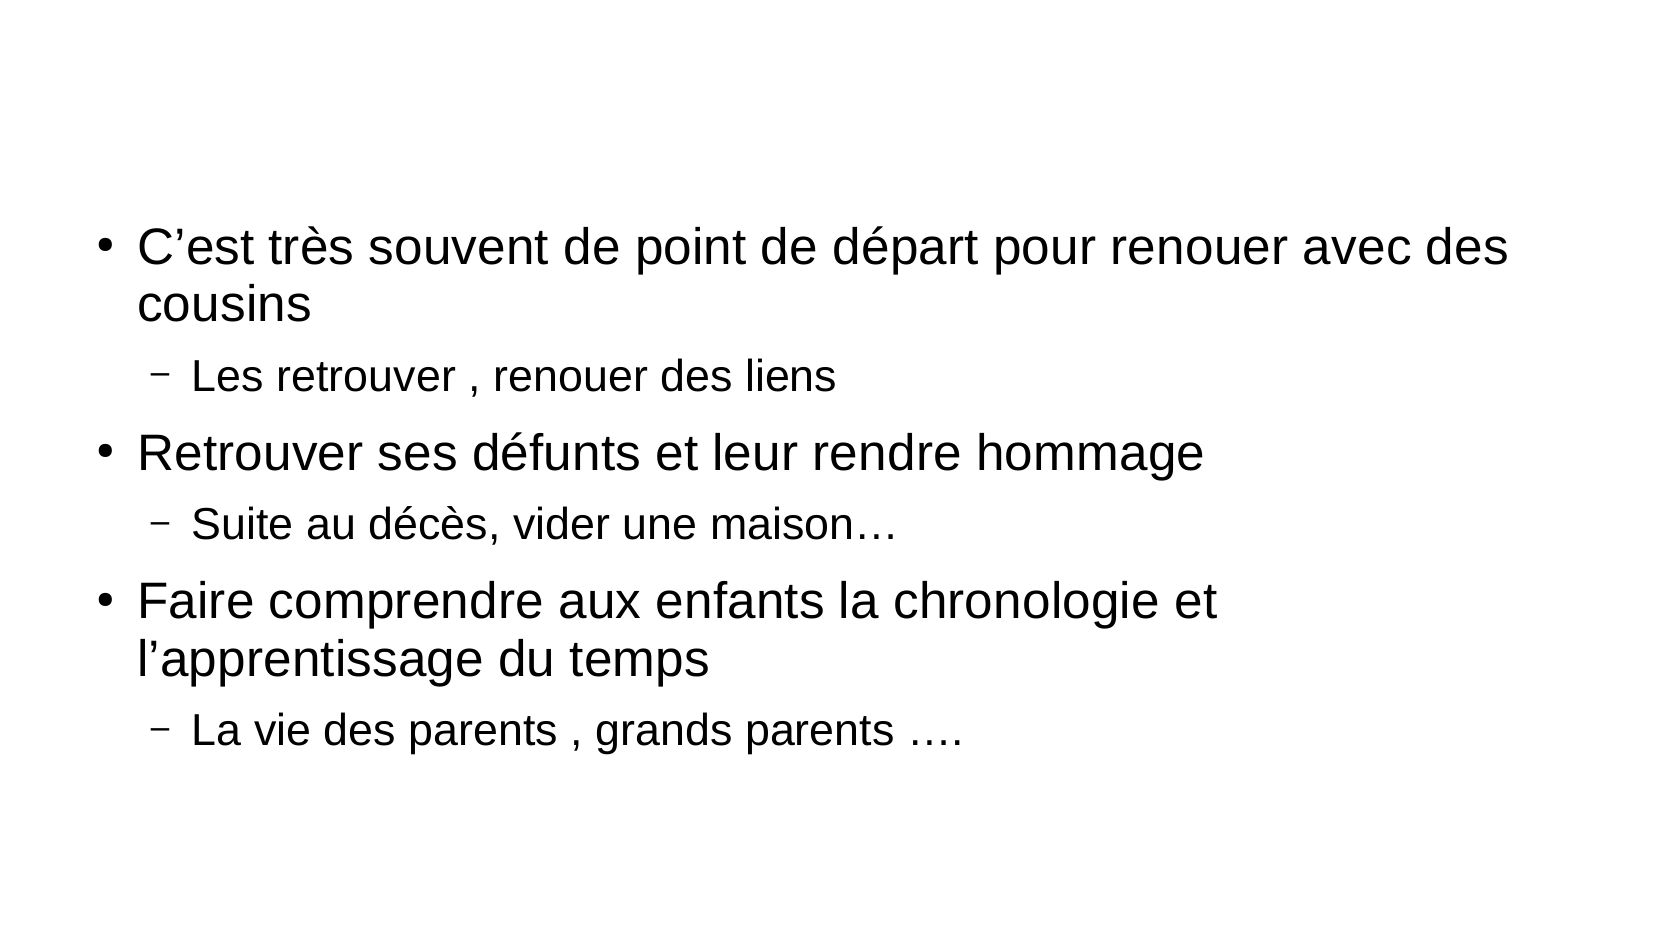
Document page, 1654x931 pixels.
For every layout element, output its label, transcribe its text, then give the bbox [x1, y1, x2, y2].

list C’est très souvent de point de départ pour renouer avec des cousins Les retrouver , renouer des liens Retrouver ses défunts et leur rendre hommage Suite au décès, vider une maison… Faire comprendre aux enfants la chronologie et l’apprentissage du temps La vie des parents , grands parents …. [82, 217, 1571, 758]
